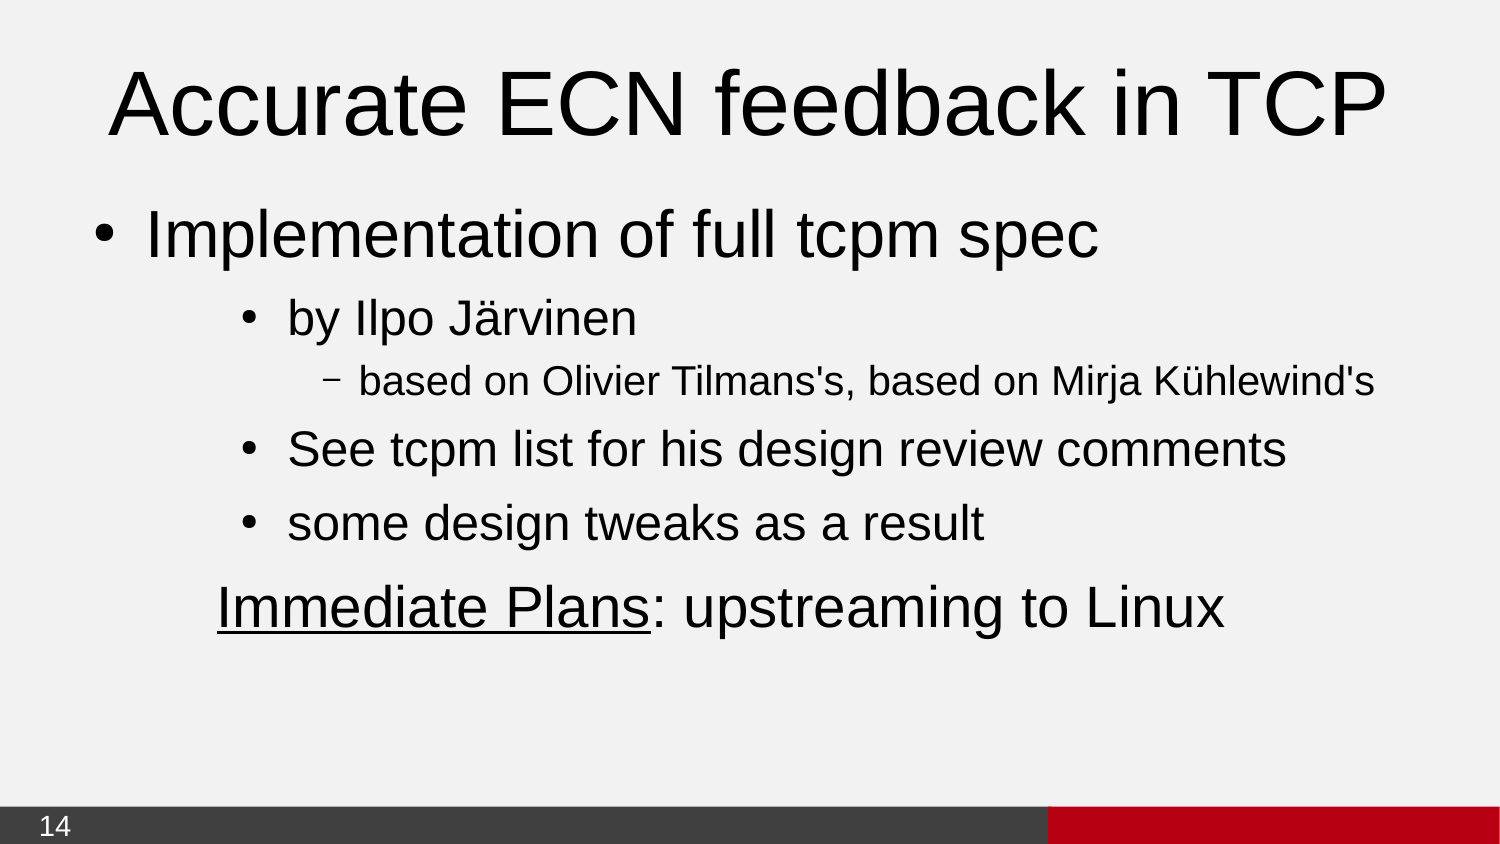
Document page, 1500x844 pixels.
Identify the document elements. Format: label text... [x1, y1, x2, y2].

list Implementation of full tcpm spec by Ilpo Järvinen based on Olivier Tilmans's, based on Mirja Kühlewind's See tcpm list for his design review comments some design tweaks as a result Immediate Plans: upstreaming to Linux [75, 197, 1425, 687]
title Accurate ECN feedback in TCP [75, 33, 1425, 175]
